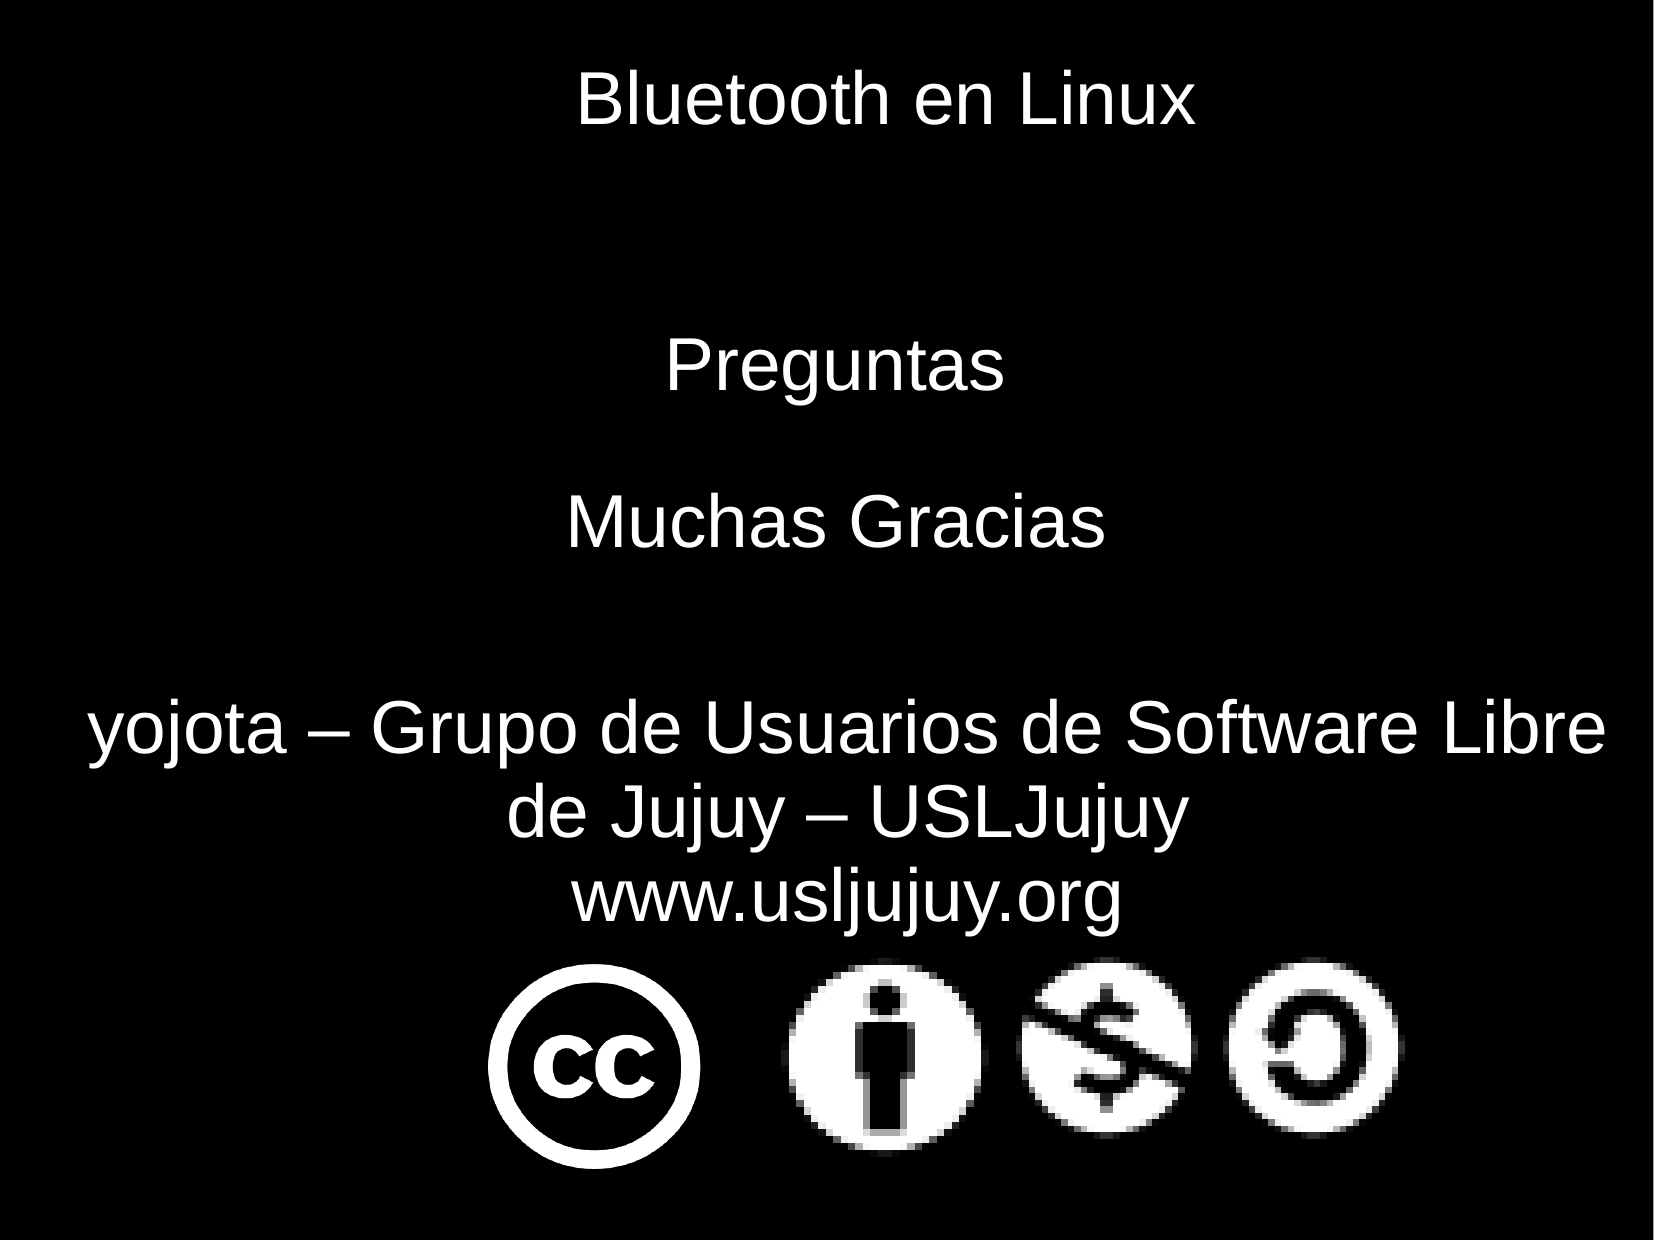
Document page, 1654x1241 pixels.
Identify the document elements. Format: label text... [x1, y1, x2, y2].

picture [383, 915, 1418, 1198]
text_box yojota – Grupo de Usuarios de Software Libre de Jujuy – USLJujuy www.usljujuy.org [72, 678, 1625, 945]
text_box Muchas Gracias [550, 472, 1123, 591]
text_box Preguntas [649, 314, 1043, 414]
text_box Bluetooth en Linux [561, 49, 1213, 148]
